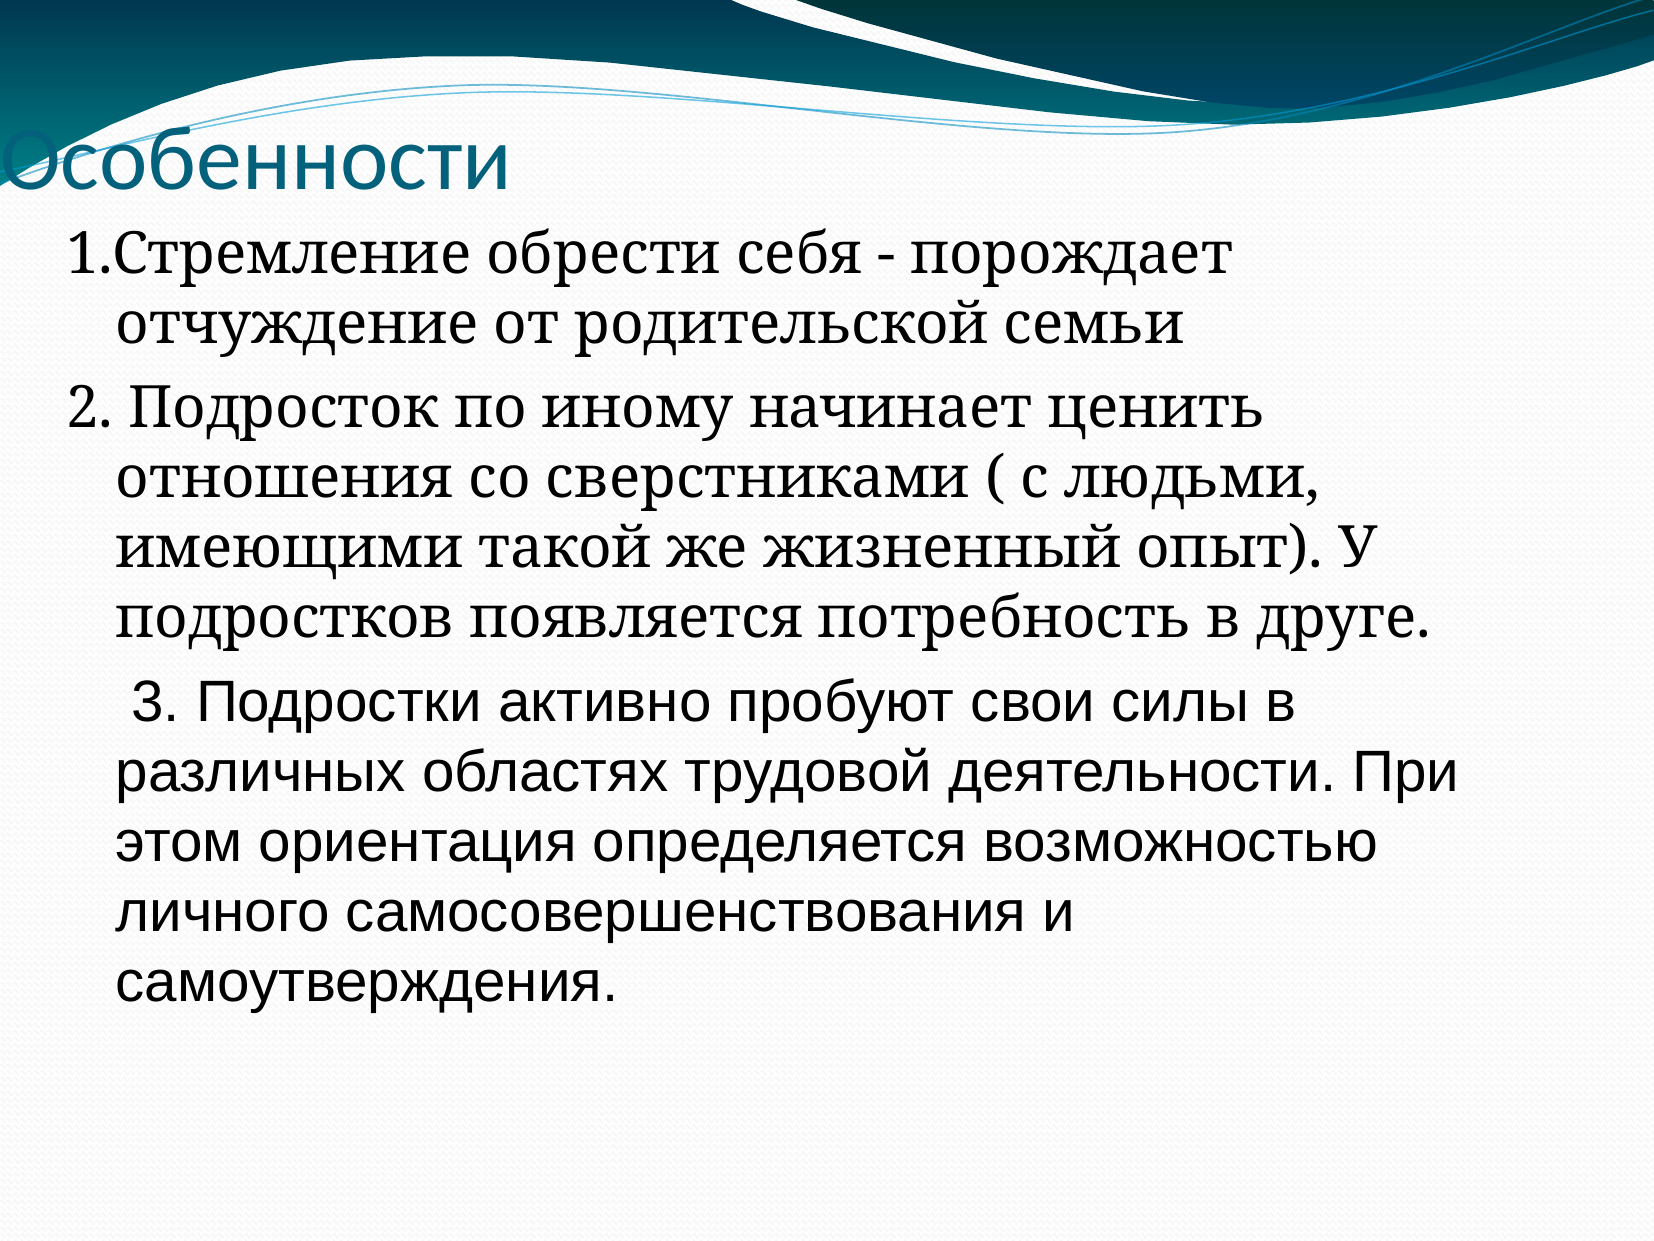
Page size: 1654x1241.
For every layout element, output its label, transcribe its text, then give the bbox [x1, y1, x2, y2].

list 1.Стремление обрести себя - порождает отчуждение от родительской семьи 2. Подросток по иному начинает ценить отношения со сверстниками ( с людьми, имеющими такой же жизненный опыт). У подростков появляется потребность в друге. 3. Подростки активно пробуют свои силы в различных областях трудовой деятельности. При этом ориентация определяется возможностью личного самосовершенствования и самоутверждения. [0, 206, 1489, 1210]
title Особенности [0, 97, 1489, 206]
